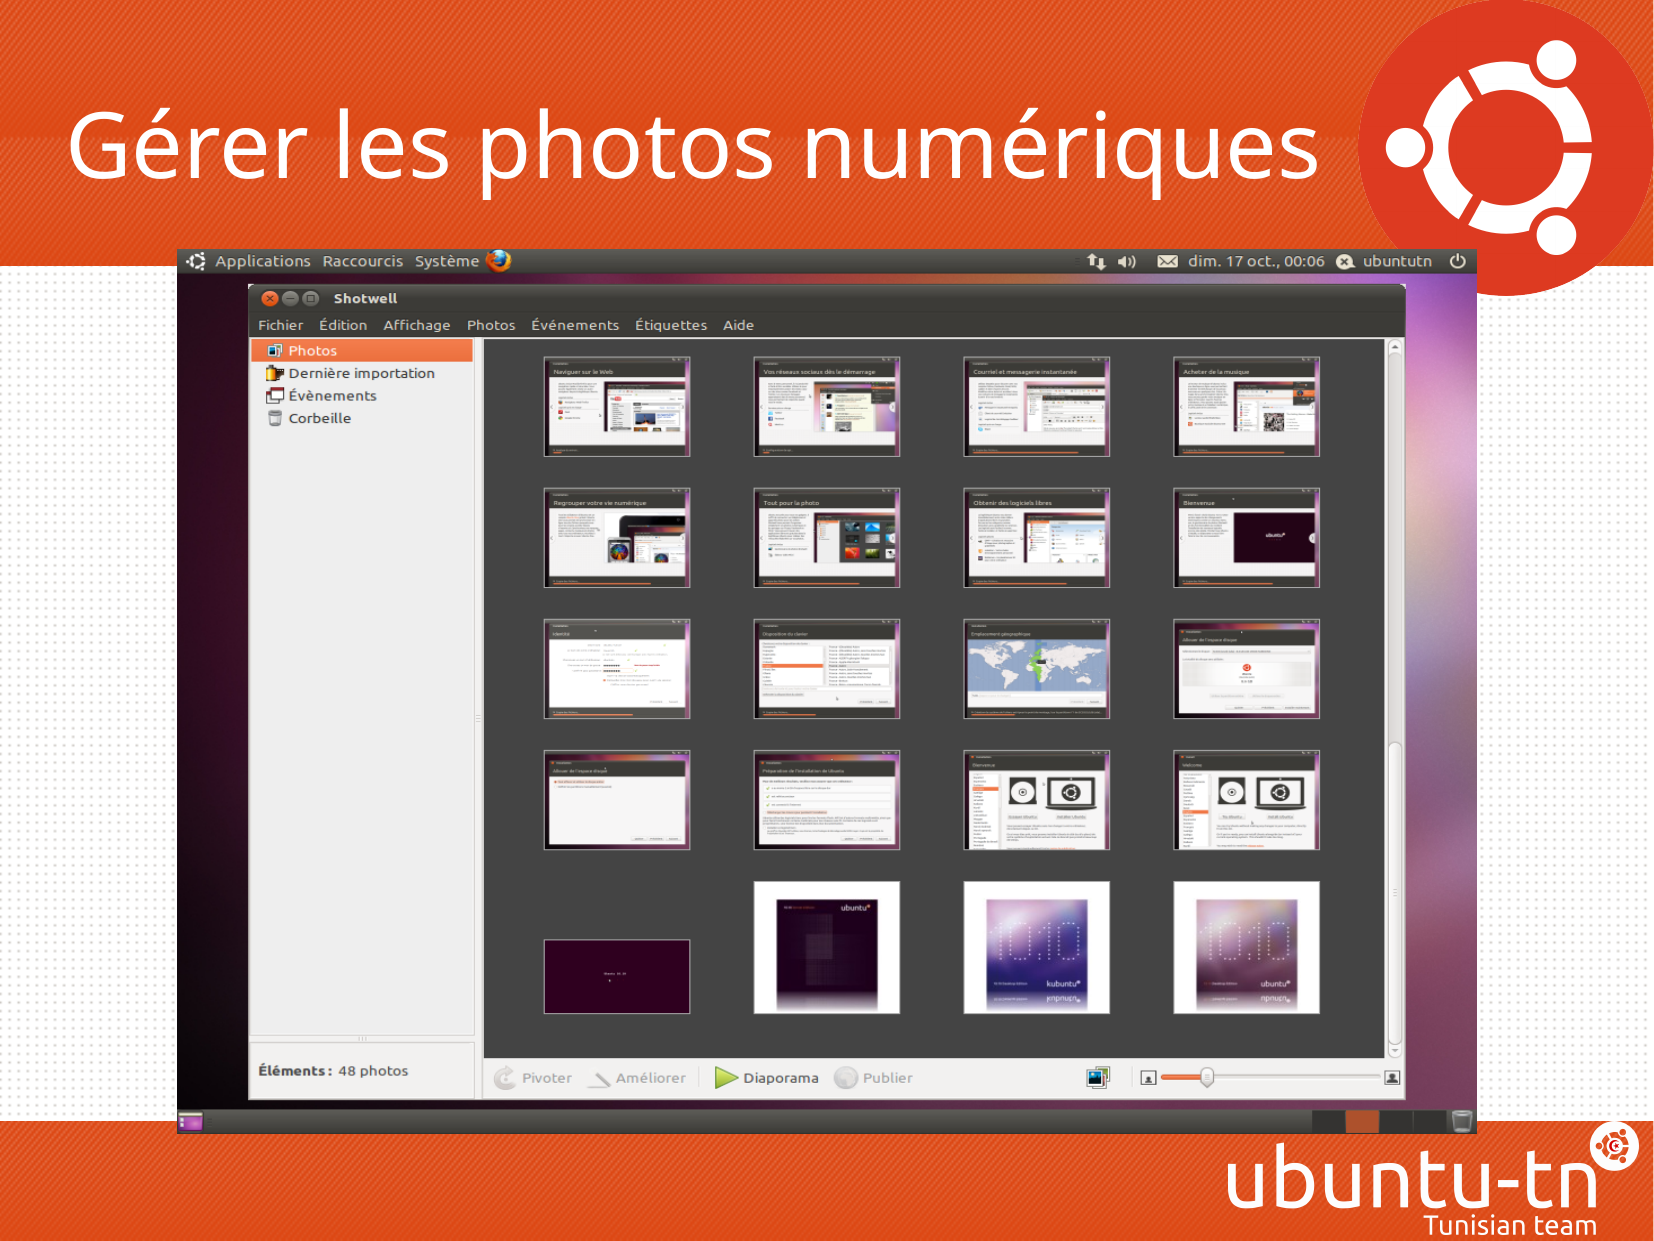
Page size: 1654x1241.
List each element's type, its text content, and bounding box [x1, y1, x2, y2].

title Gérer les photos numériques [29, 36, 1359, 250]
picture [0, 0, 1654, 1241]
